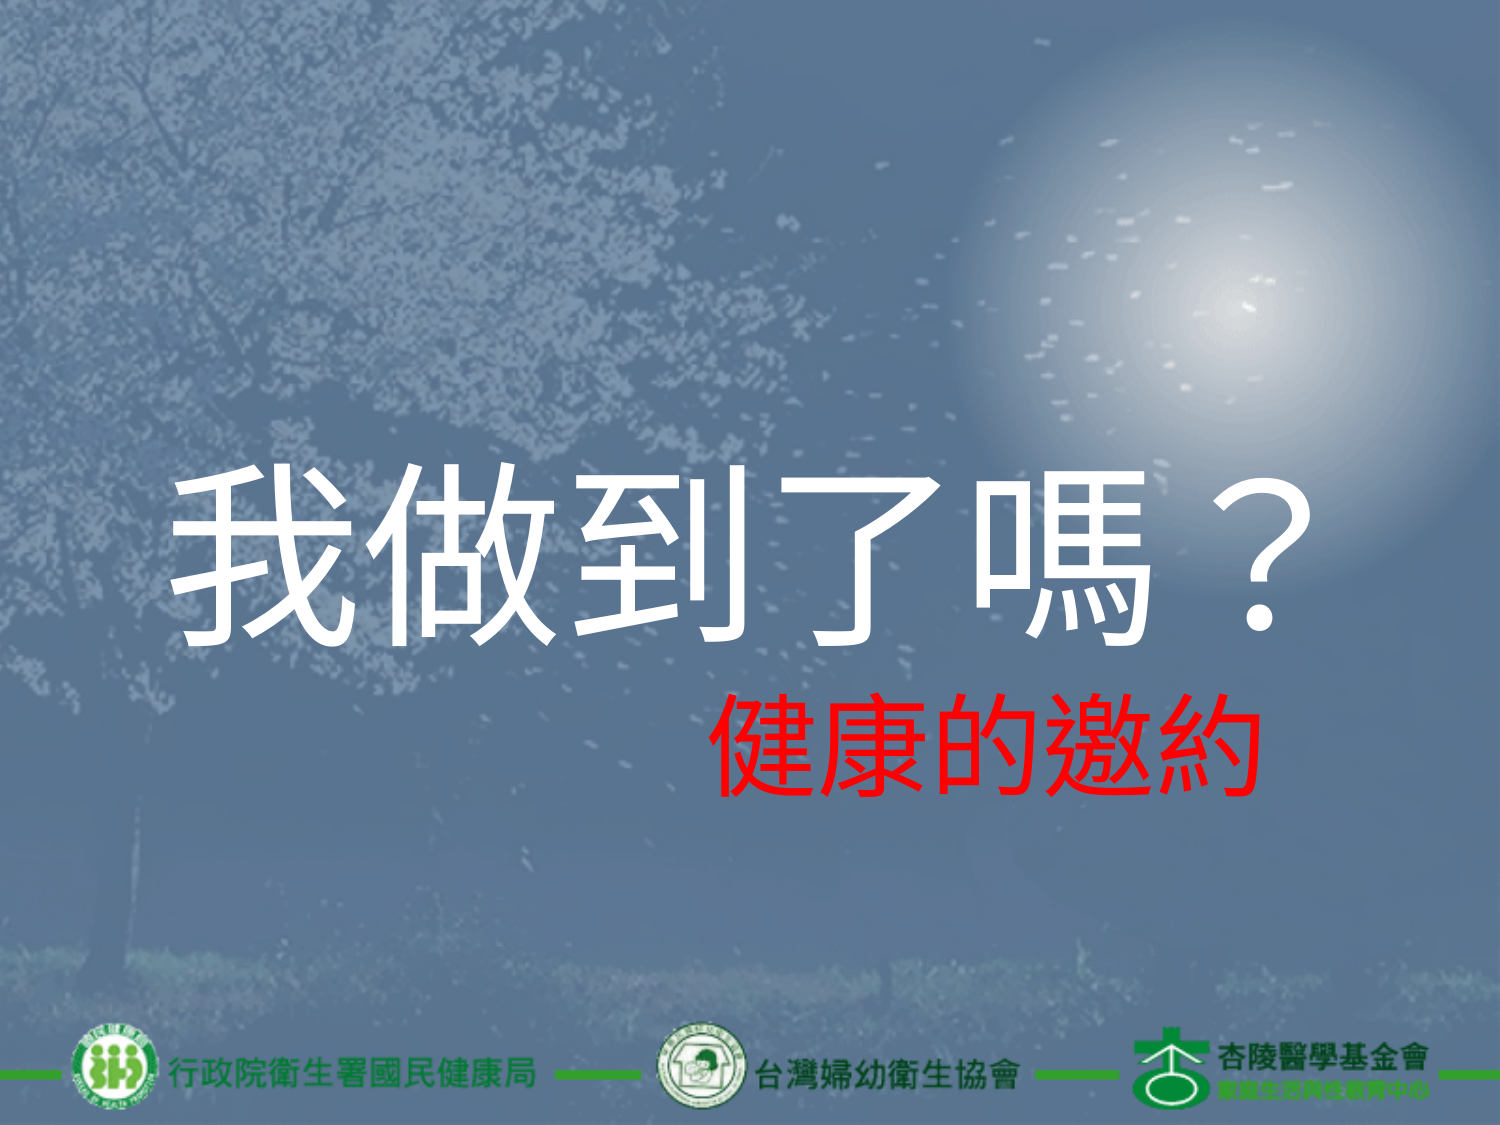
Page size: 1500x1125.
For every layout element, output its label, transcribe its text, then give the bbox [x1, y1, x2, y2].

picture [0, 0, 1500, 1125]
title 我做到了嗎？ [124, 420, 1400, 681]
subtitle 健康的邀約 [679, 668, 1294, 830]
